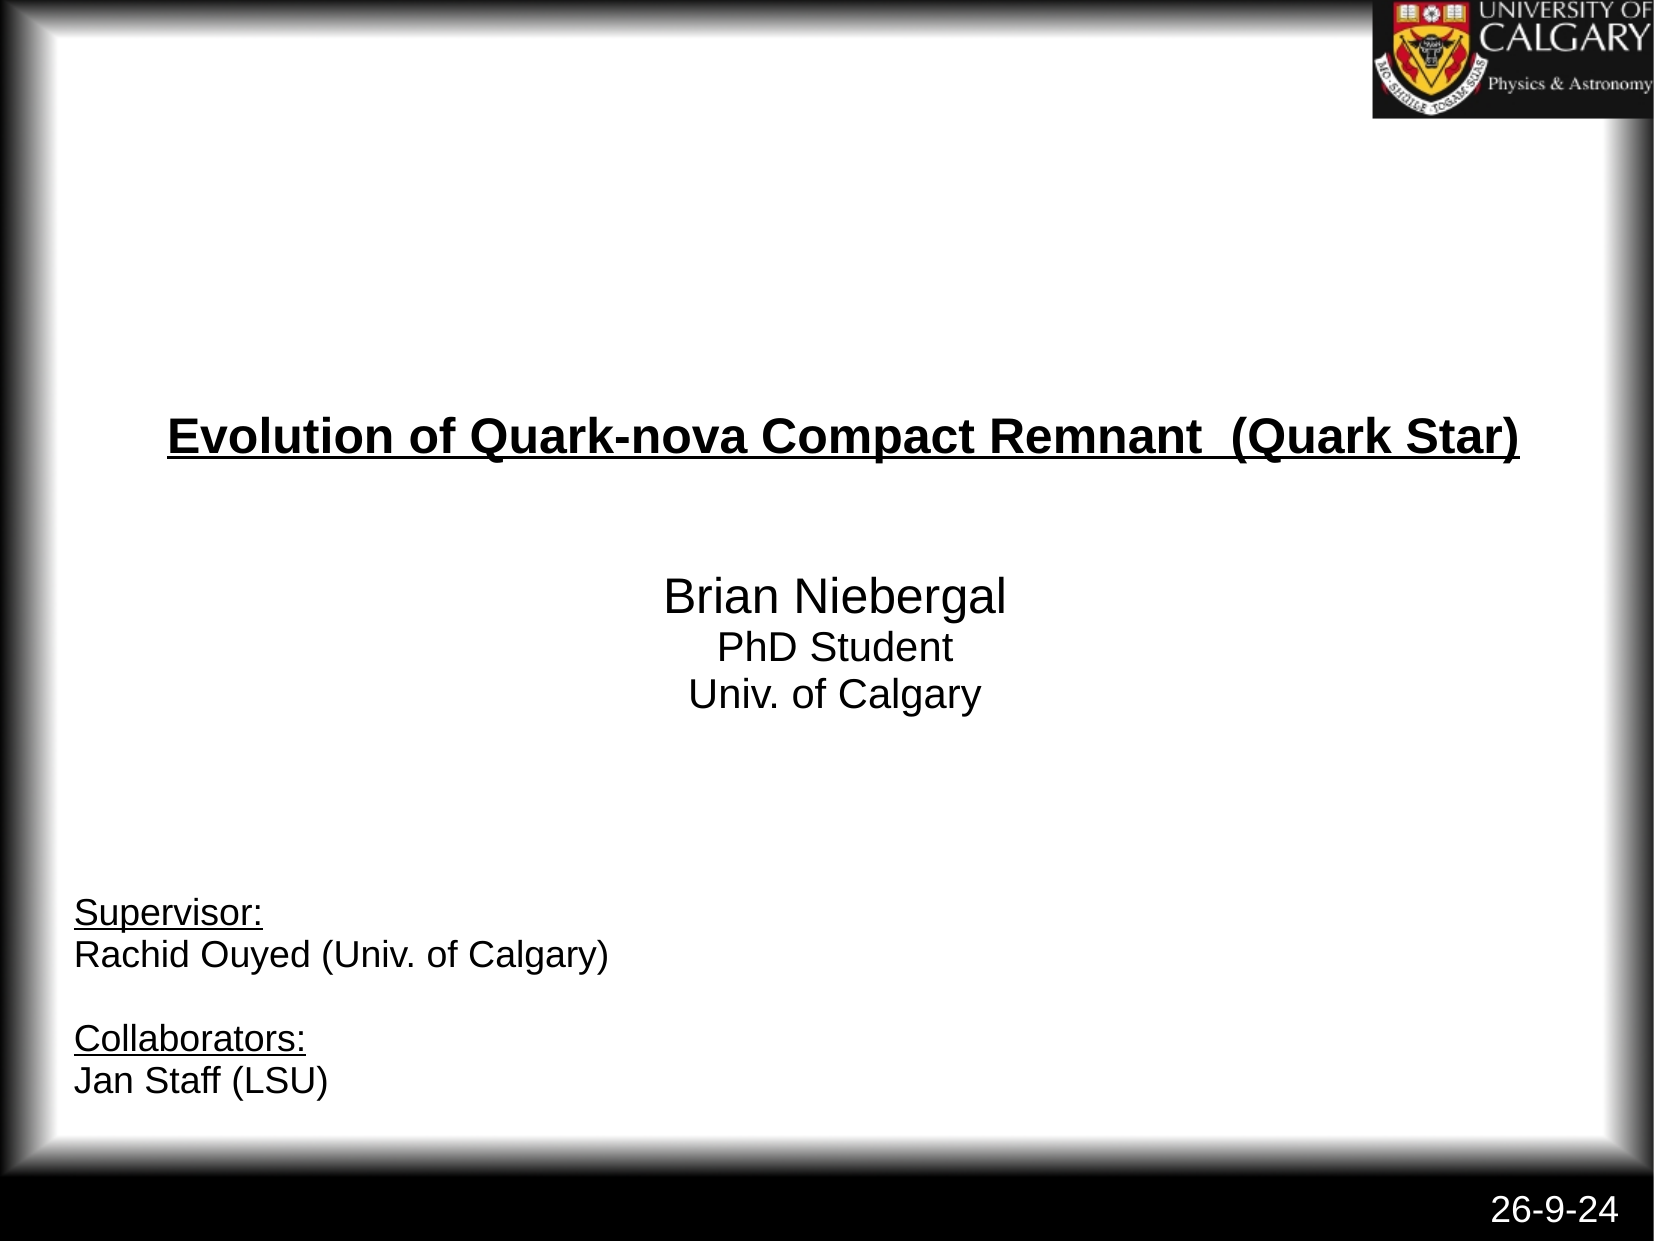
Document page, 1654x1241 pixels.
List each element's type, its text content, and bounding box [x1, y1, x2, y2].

text_box 20/05/09 [1475, 1181, 1654, 1241]
text_box Evolution of Quark-nova Compact Remnant (Quark Star) [152, 400, 1536, 472]
picture [0, 0, 1654, 1241]
text_box Supervisor: Rachid Ouyed (Univ. of Calgary) Collaborators: Jan Staff (LSU) [59, 884, 625, 1152]
text_box Brian Niebergal PhD Student Univ. of Calgary [648, 561, 1023, 725]
